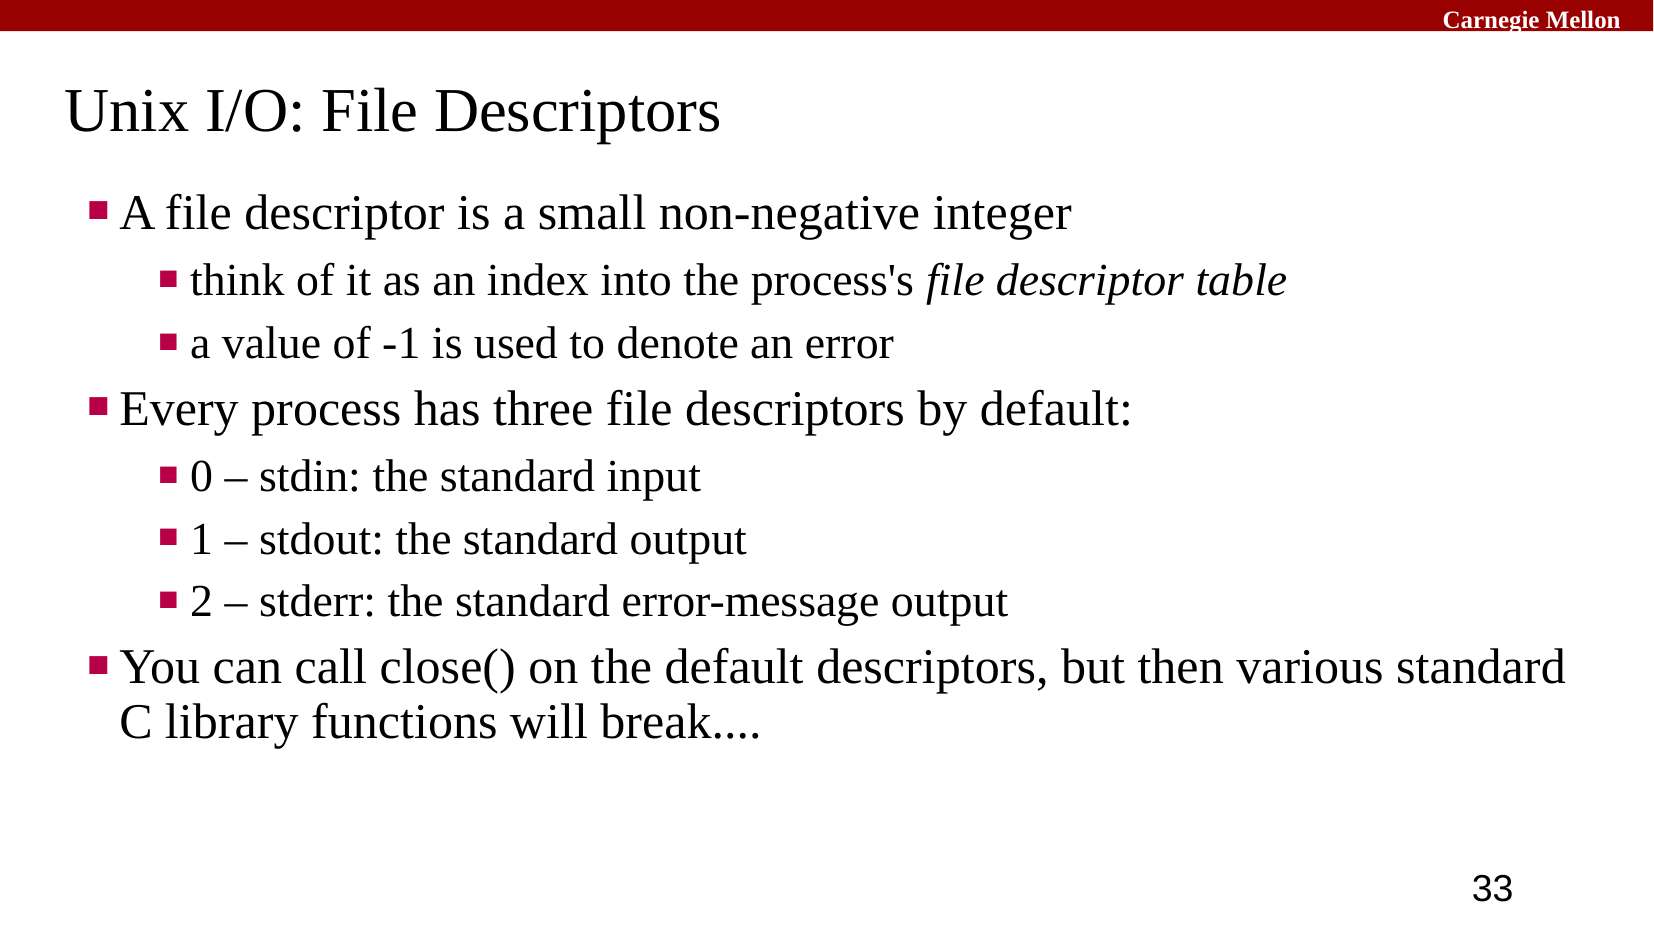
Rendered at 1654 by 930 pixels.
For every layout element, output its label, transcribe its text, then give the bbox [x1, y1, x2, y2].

title Unix I/O: File Descriptors [64, 58, 1576, 163]
list A file descriptor is a small non-negative integer think of it as an index into the process's file descriptor table a value of -1 is used to denote an error Every process has three file descriptors by default: 0 – stdin: the standard input 1 – stdout: the standard output 2 – stderr: the standard error-message output You can call close() on the default descriptors, but then various standard C library functions will break.... [71, 184, 1576, 859]
